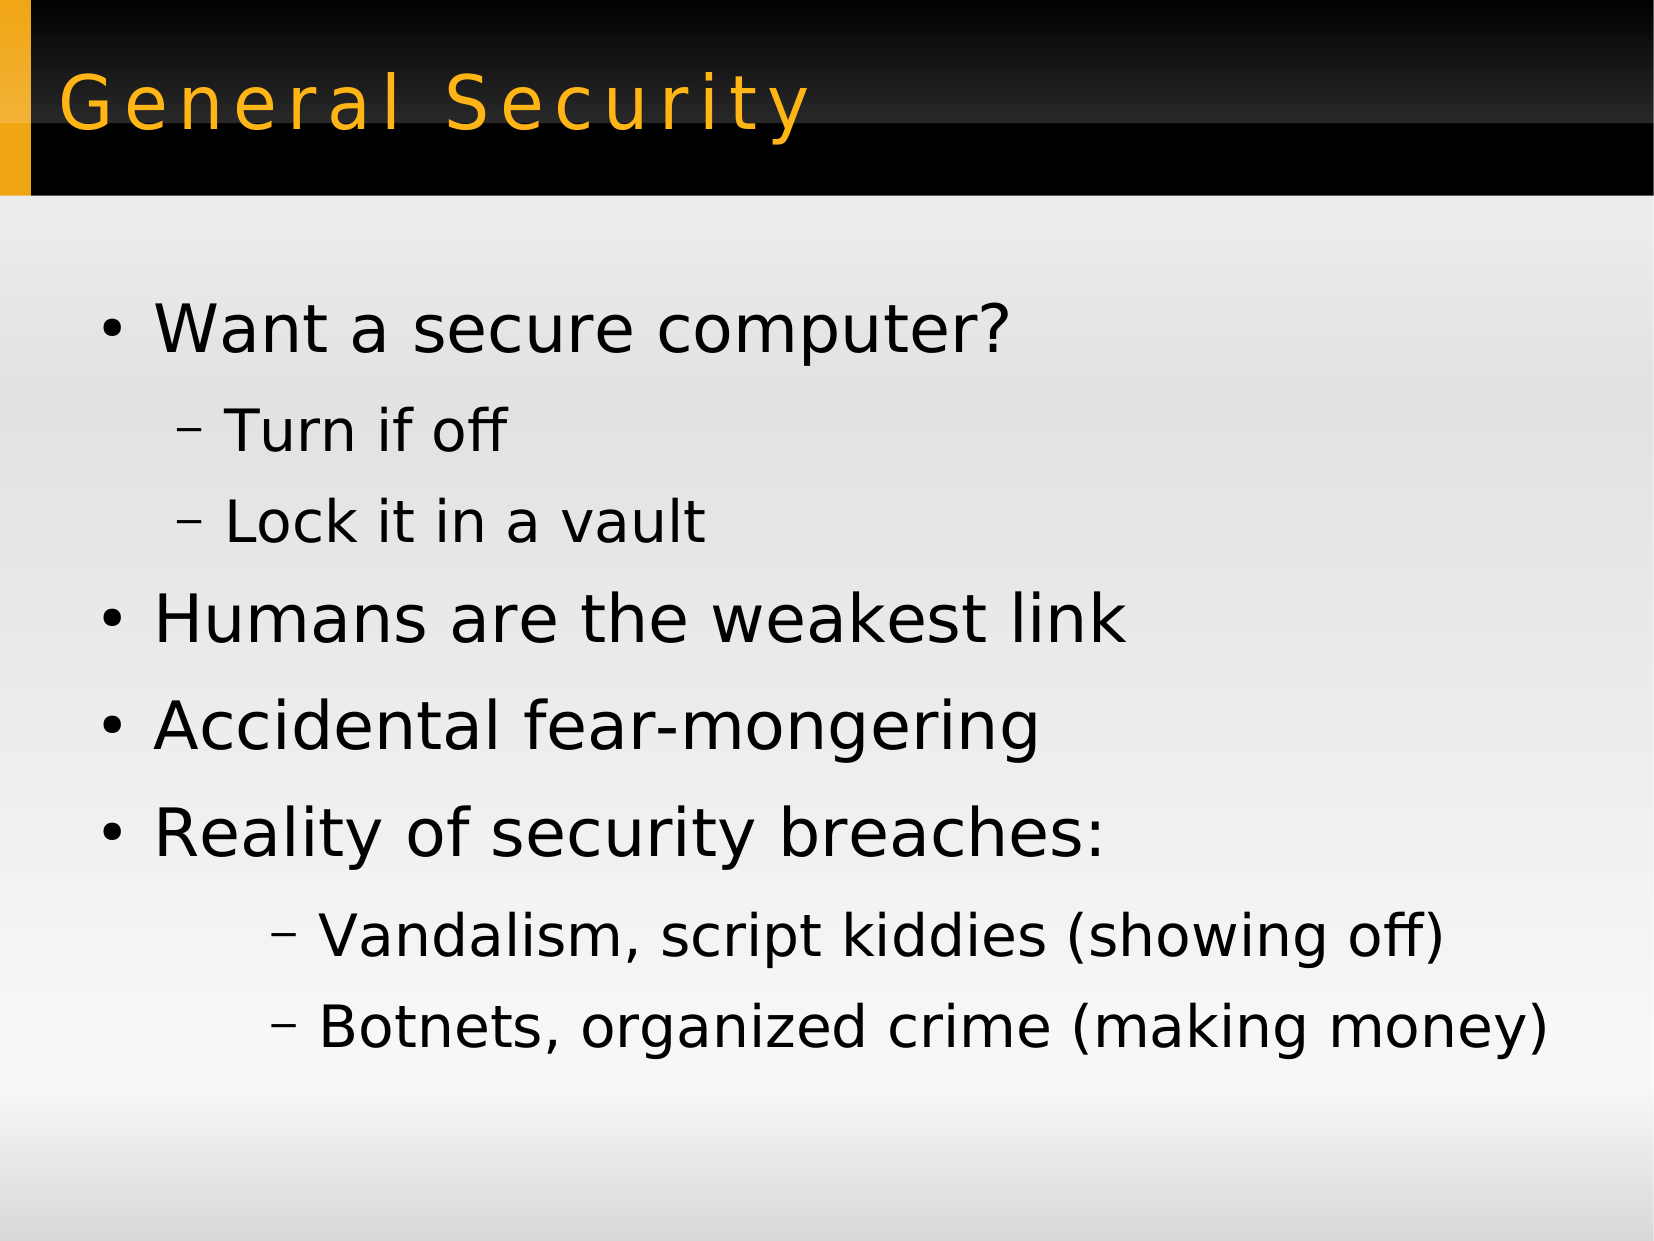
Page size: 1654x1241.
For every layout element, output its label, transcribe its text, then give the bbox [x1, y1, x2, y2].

title General Security [59, 29, 1270, 178]
picture [0, 0, 1654, 1241]
list Want a secure computer? Turn if off Lock it in a vault Humans are the weakest link Accidental fear-mongering Reality of security breaches: Vandalism, script kiddies (showing off) Botnets, organized crime (making money) [82, 290, 1571, 1109]
